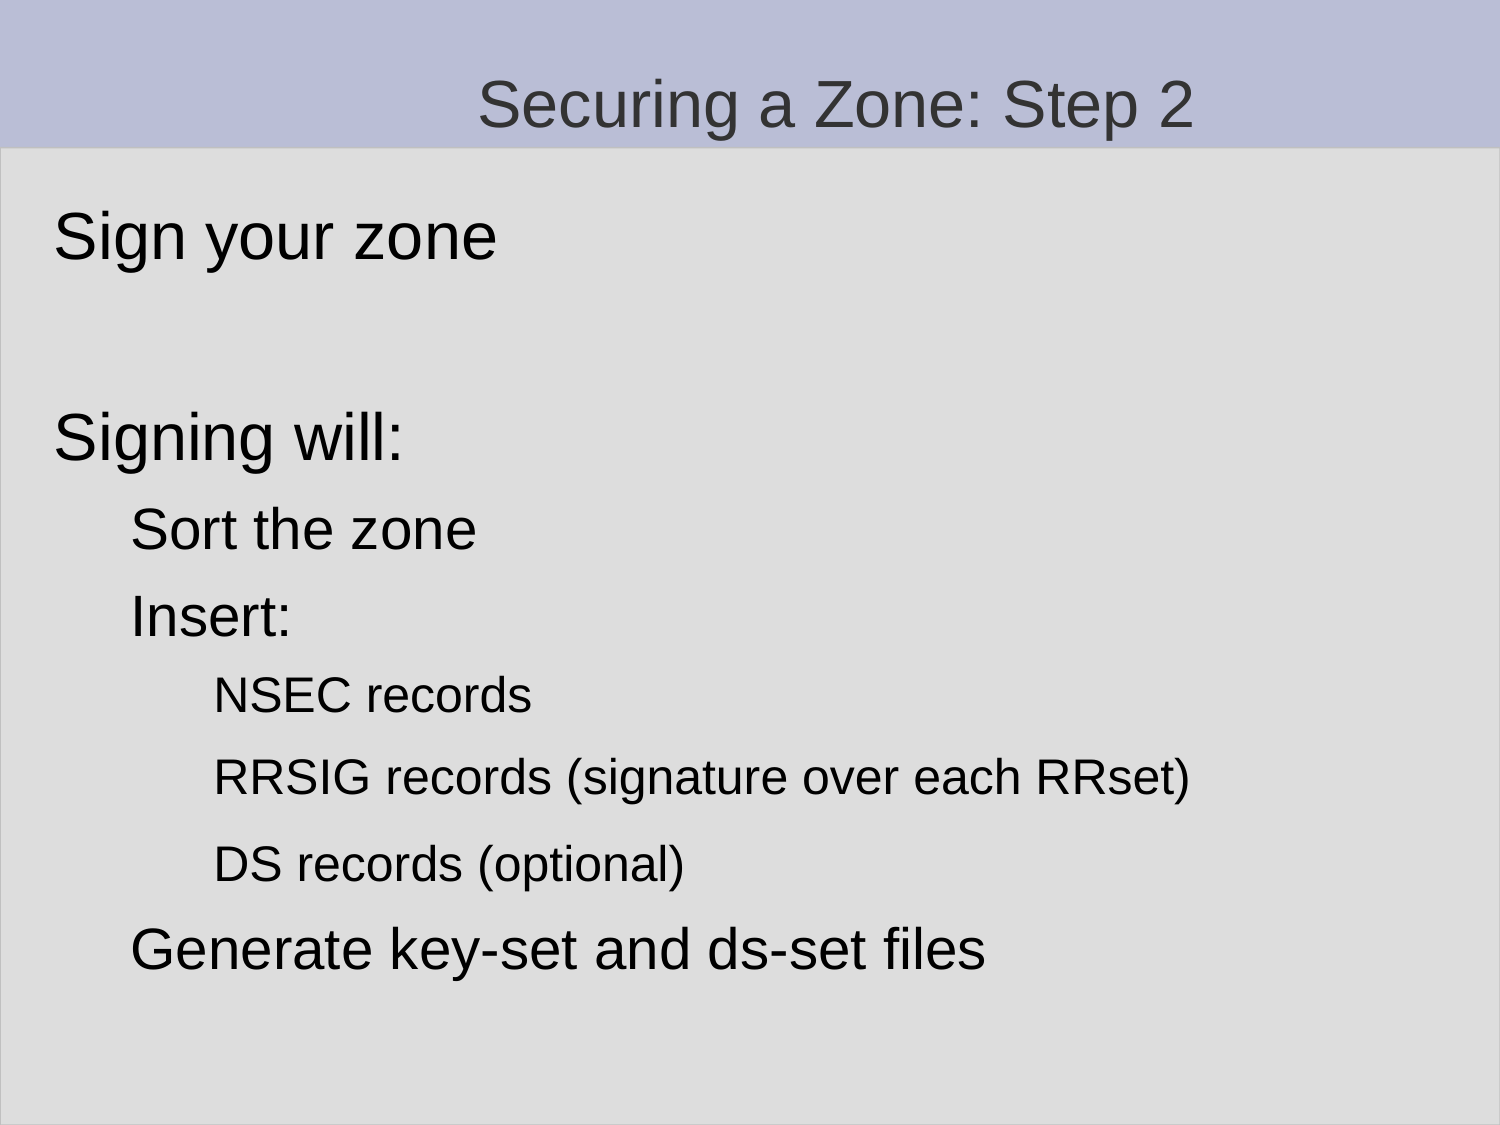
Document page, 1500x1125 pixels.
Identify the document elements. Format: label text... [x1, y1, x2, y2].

title Securing a Zone: Step 2 [196, 52, 1477, 157]
list Sign your zone Signing will: Sort the zone Insert: NSEC records RRSIG records (signature over each RRset)‏ DS records (optional)‏ Generate key-set and ds-set files [21, 191, 1480, 1066]
